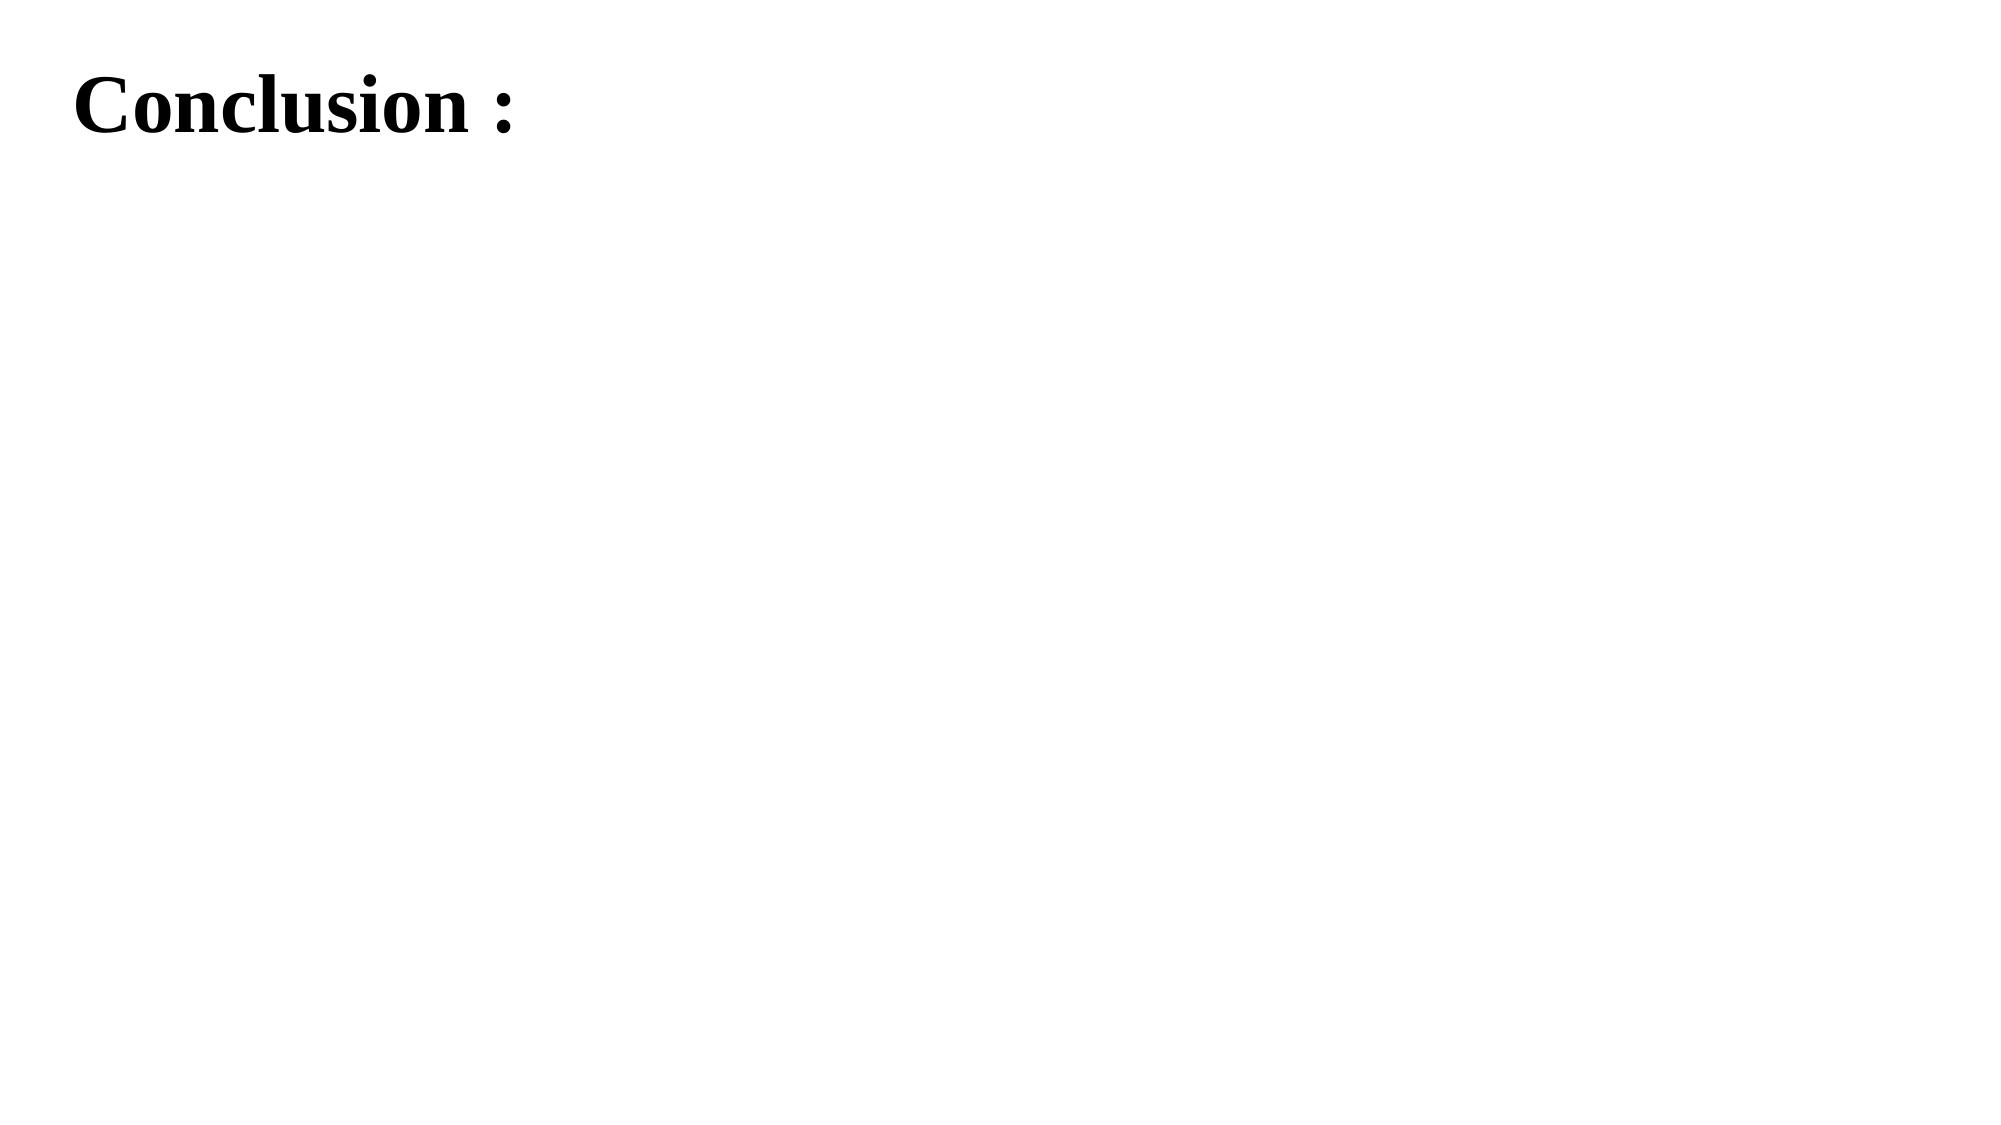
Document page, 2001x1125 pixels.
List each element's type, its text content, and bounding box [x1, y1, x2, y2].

list Conclusion : [57, 53, 1940, 1090]
